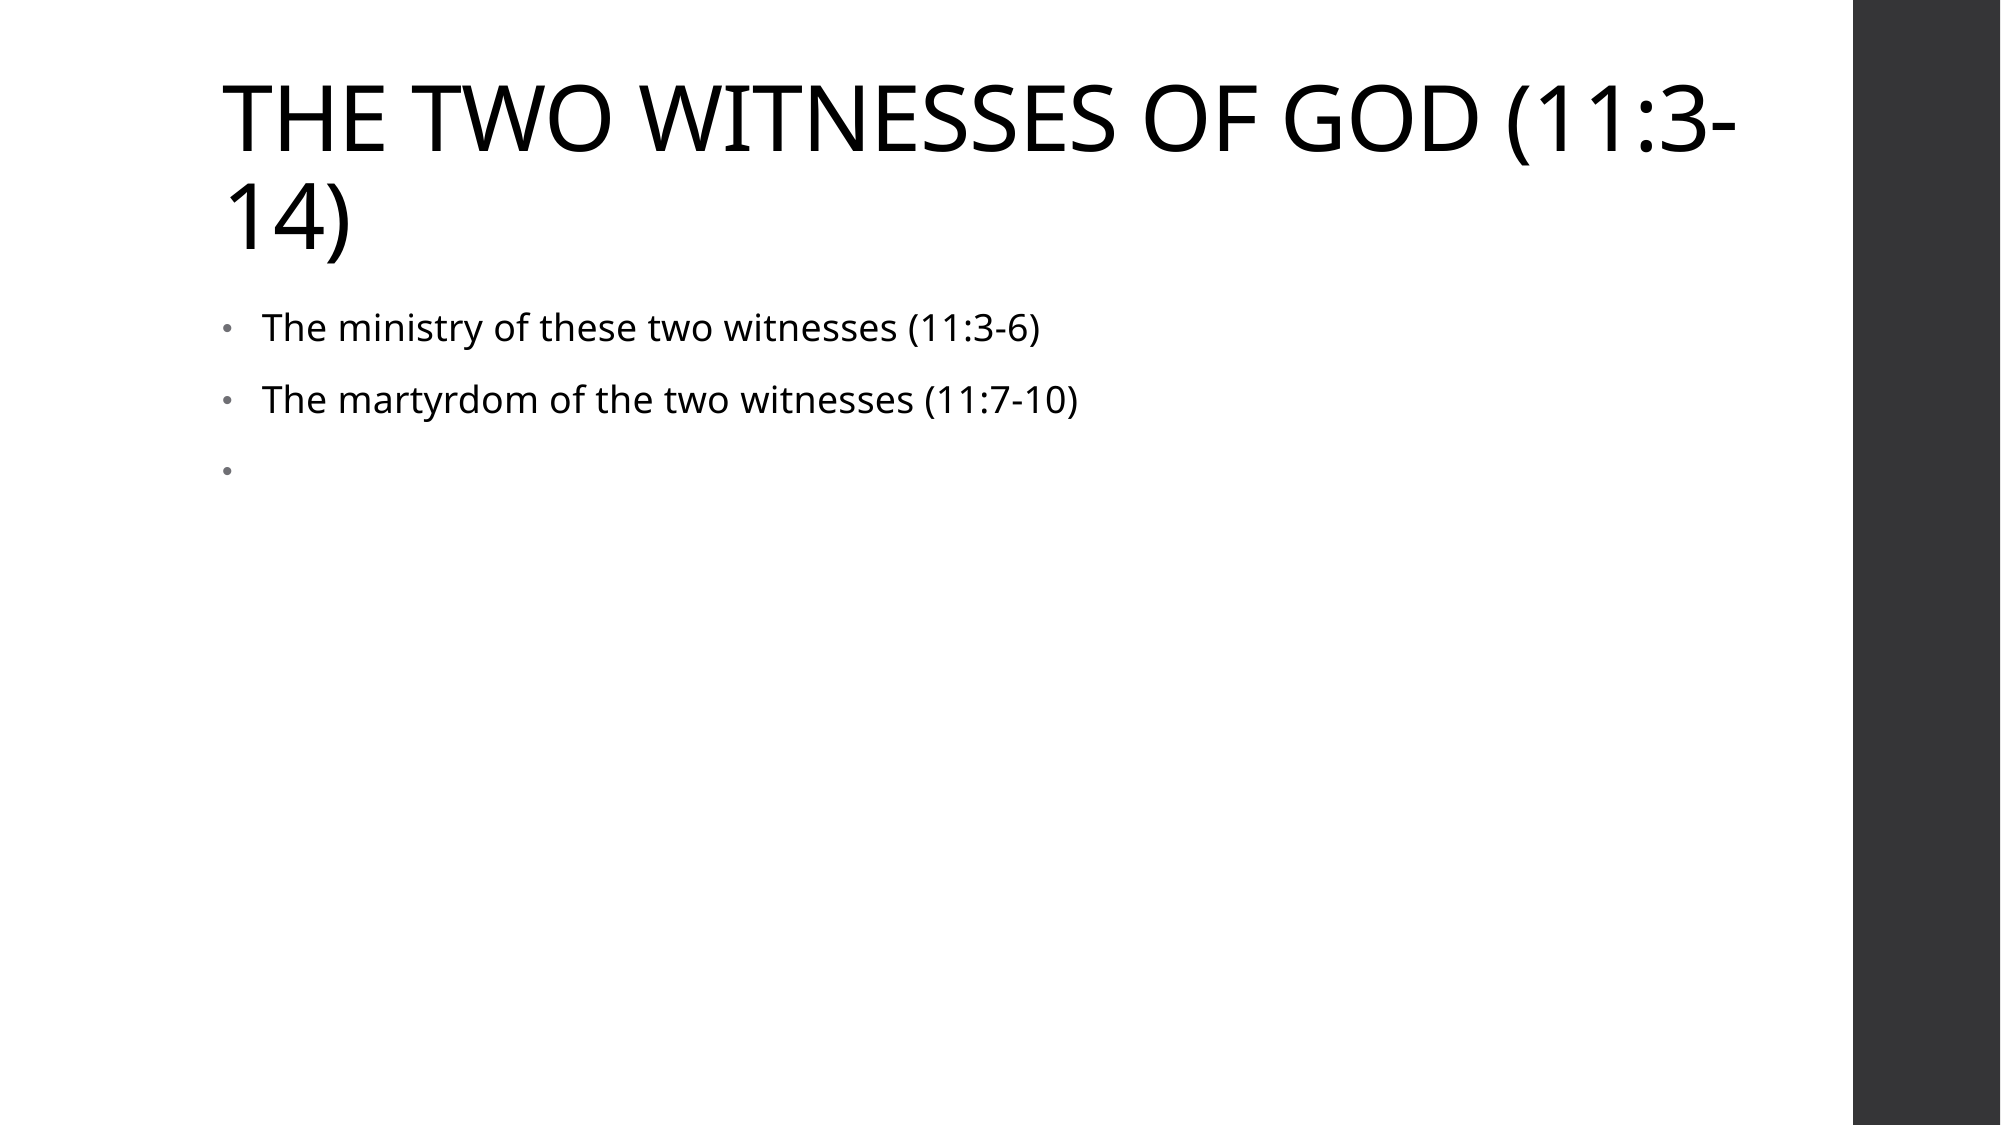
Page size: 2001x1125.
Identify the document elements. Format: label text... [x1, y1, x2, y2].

title THE TWO WITNESSES OF GOD (11:3-14) [206, 60, 1797, 278]
list The ministry of these two witnesses (11:3-6) The martyrdom of the two witnesses (11:7-10) [206, 299, 1617, 1014]
